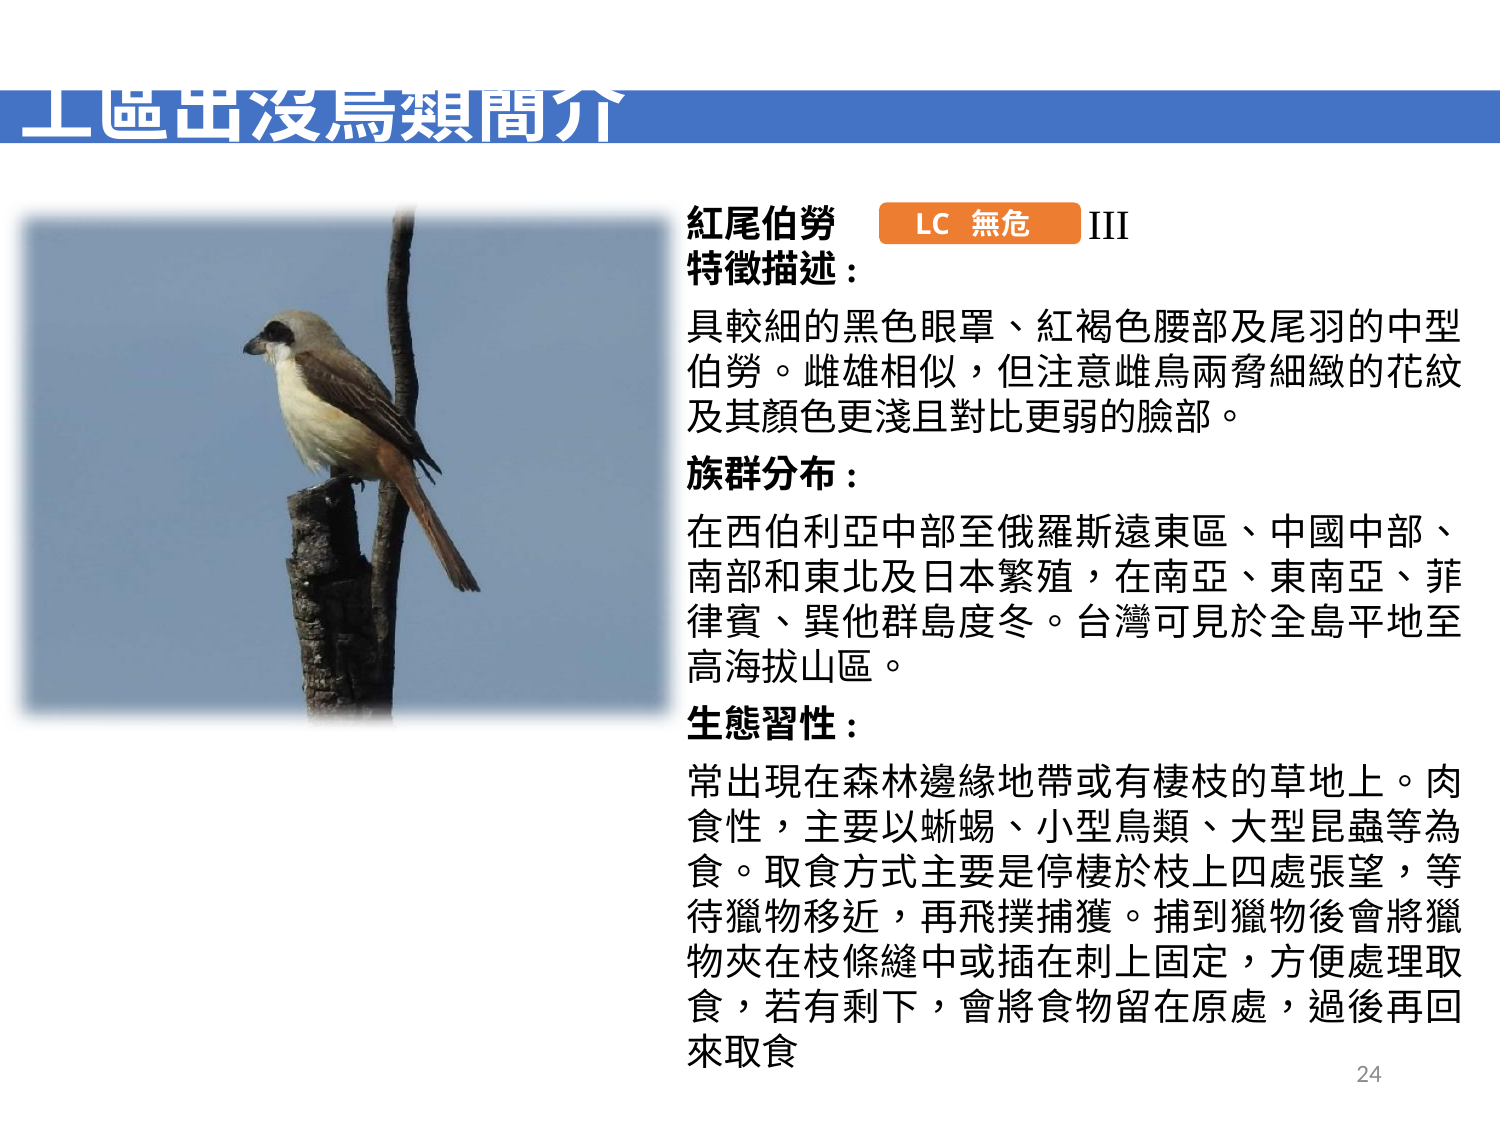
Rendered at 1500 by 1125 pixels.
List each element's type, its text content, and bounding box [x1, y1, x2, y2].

text_box [959, 90, 1500, 144]
text_box 工區出沒鳥類簡介 [4, 42, 959, 185]
text_box LC 無危 [879, 202, 1073, 245]
text_box 紅尾伯勞 特徵描述: 具較細的黑色眼罩、紅褐色腰部及尾羽的中型伯勞。雌雄相似，但注意雌鳥兩脅細緻的花紋及其顏色更淺且對比更弱的臉部。 族群分布: 在西伯利亞中部至俄羅斯遠東區、中國中部、南部和東北及日本繁殖，在南亞、東南亞、菲律賓、巽他群島度冬。台灣可見於全島平地至高海拔山區。 生態習性: 常出現在森林邊緣地帶或有棲枝的草地上。肉食性，主要以蜥蜴、小型鳥類、大型昆蟲等為食。取食方式主要是停棲於枝上四處張望，等待獵物移近，再飛撲捕獲。捕到獵物後會將獵物夾在枝條縫中或插在刺上固定，方便處理取食，若有剩下，會將食物留在原處，過後再回來取食 [671, 192, 1478, 1081]
text_box III [1073, 190, 1161, 256]
picture [4, 199, 687, 732]
text_box [0, 90, 4, 144]
